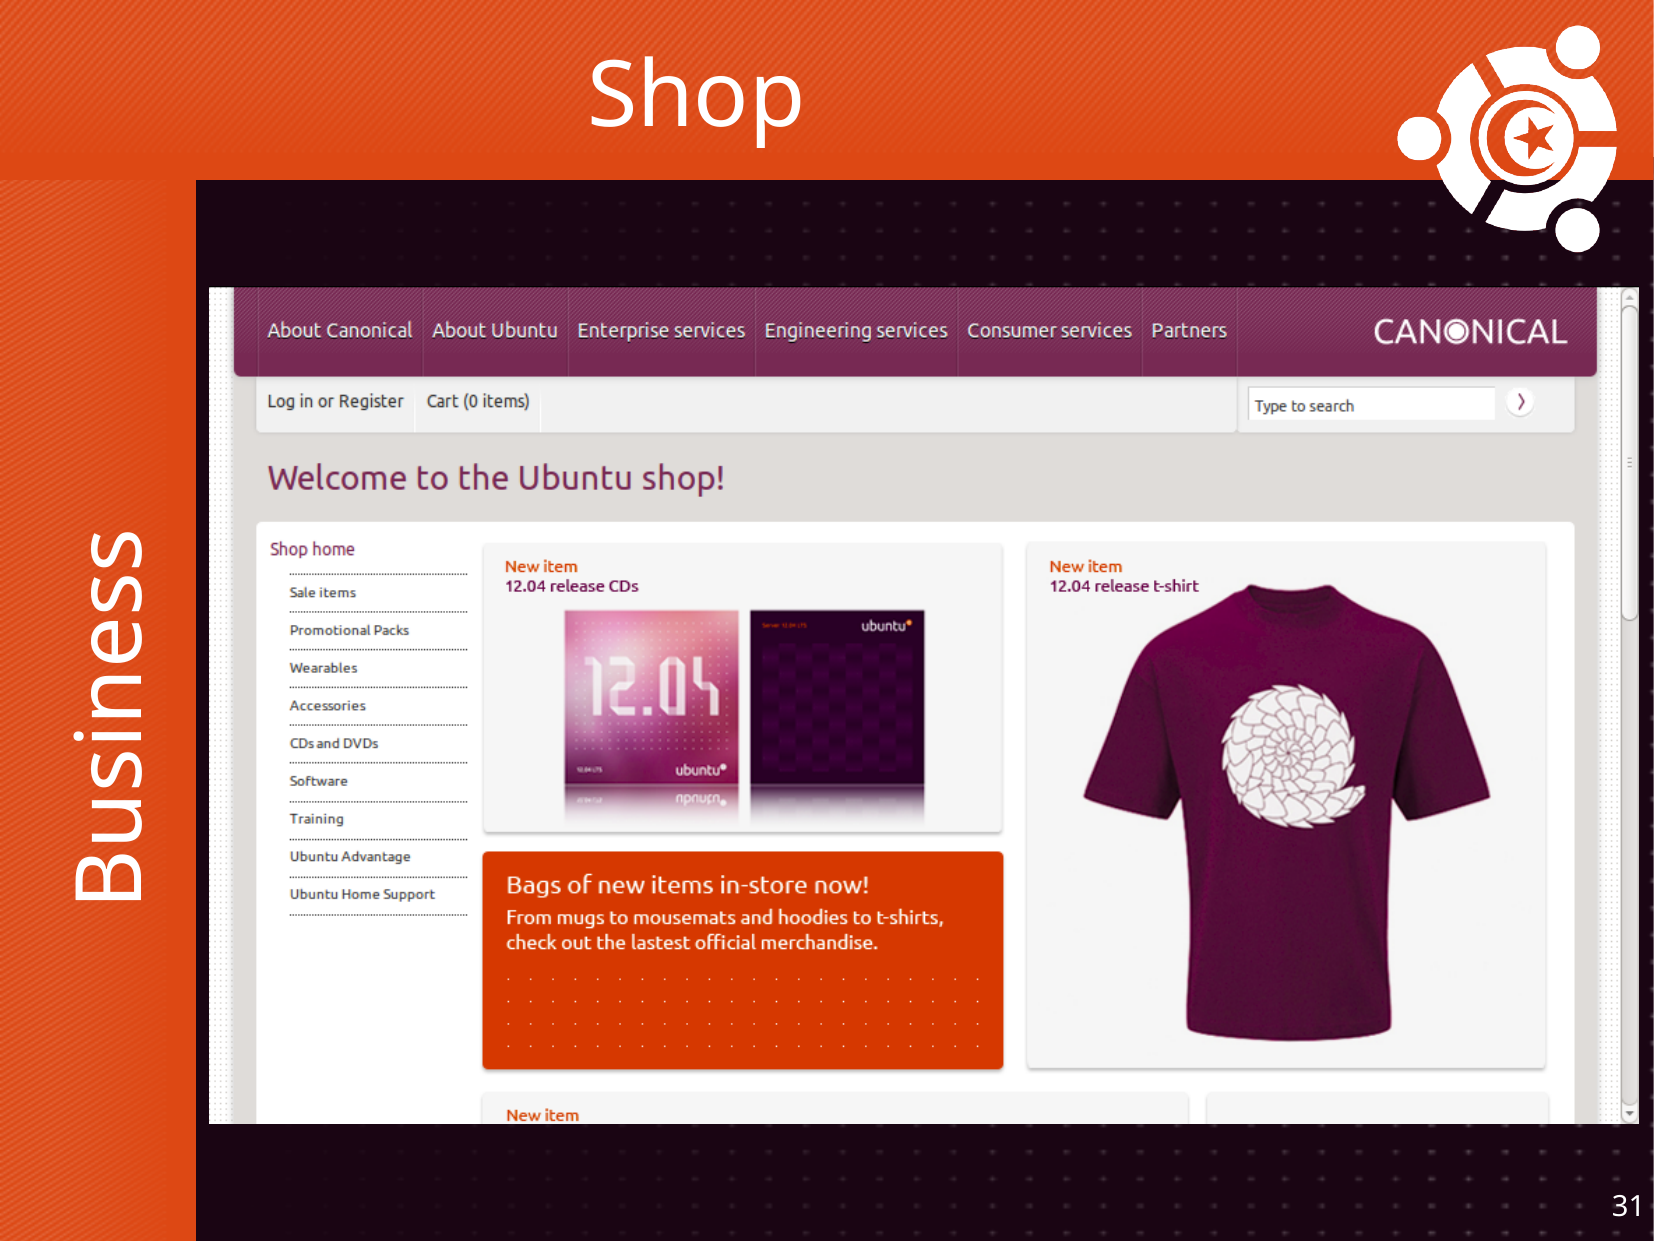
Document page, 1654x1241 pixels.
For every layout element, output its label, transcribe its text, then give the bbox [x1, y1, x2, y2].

title Business [17, 210, 196, 1229]
picture [0, 0, 1654, 1241]
title Shop [0, 2, 1394, 181]
